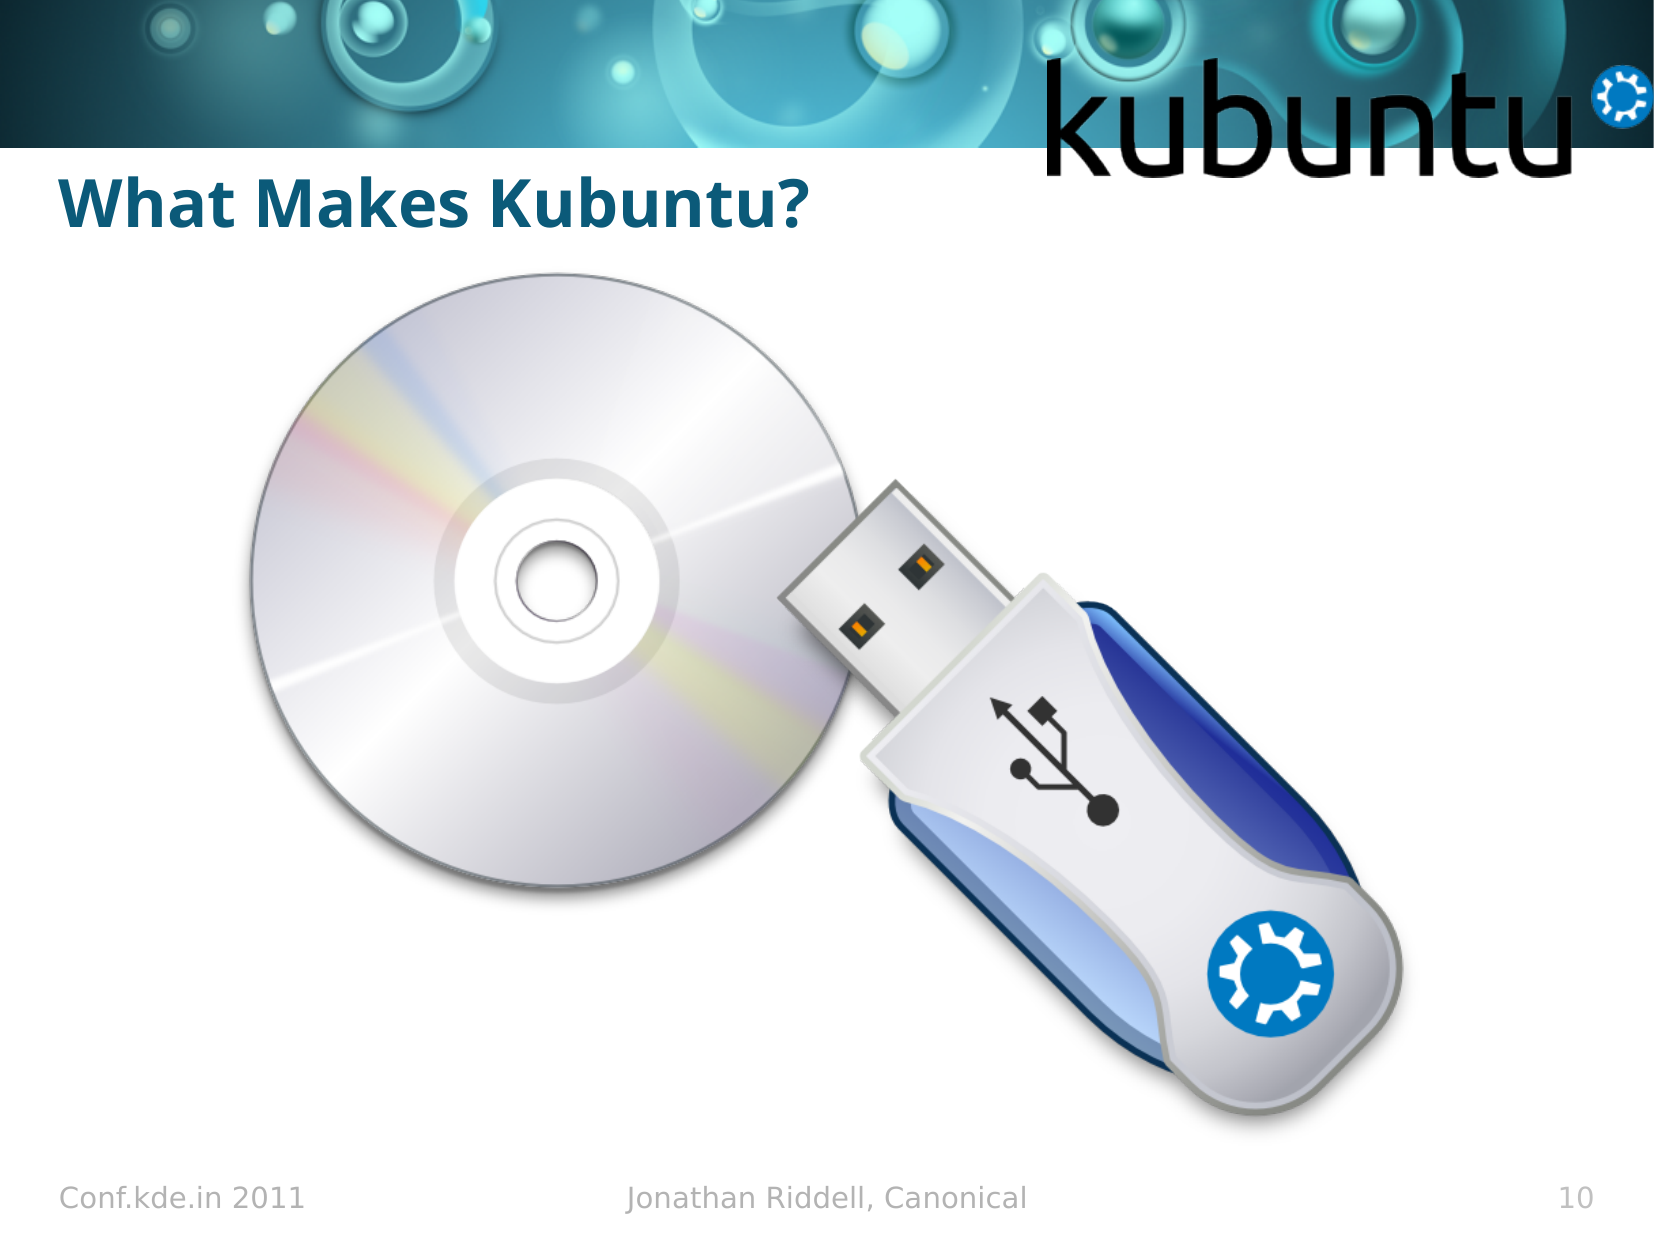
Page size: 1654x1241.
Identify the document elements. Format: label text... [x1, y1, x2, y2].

picture [206, 236, 1447, 1152]
title What Makes Kubuntu? [59, 164, 1595, 240]
picture [0, 0, 1654, 178]
